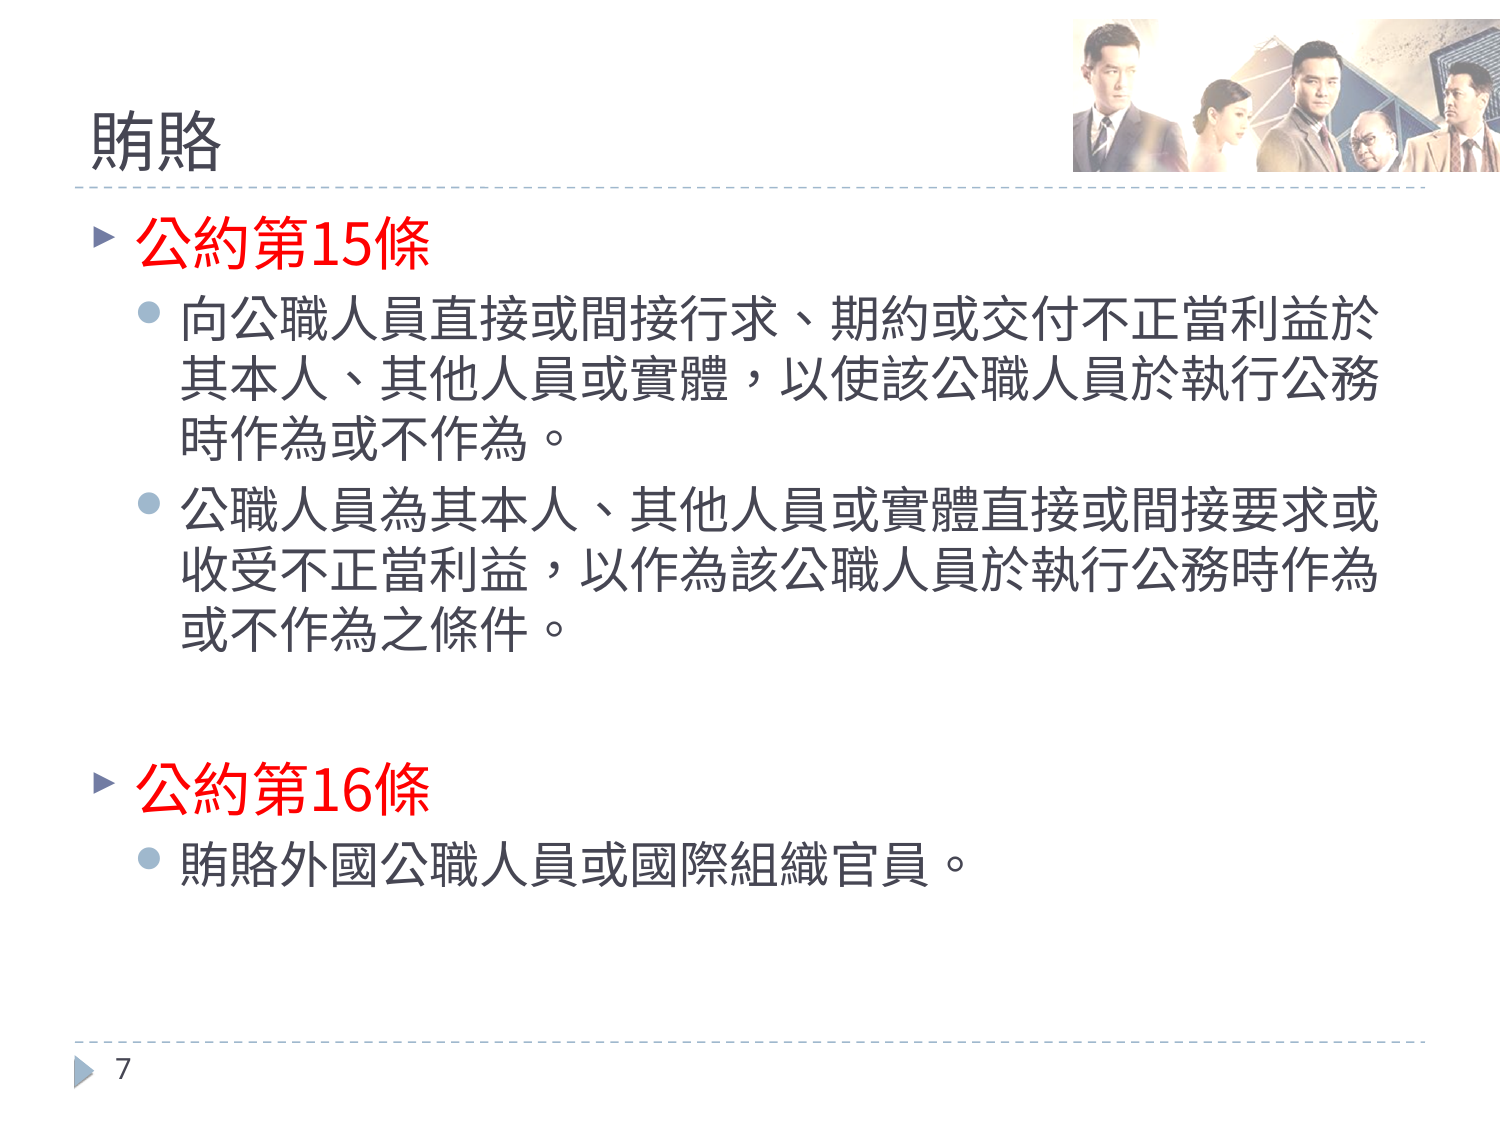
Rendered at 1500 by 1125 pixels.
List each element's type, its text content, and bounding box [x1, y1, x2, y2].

slide_number <編號> [100, 1042, 426, 1103]
list 公約第15條 向公職人員直接或間接行求、期約或交付不正當利益於其本人、其他人員或實體，以使該公職人員於執行公務時作為或不作為。 公職人員為其本人、其他人員或實體直接或間接要求或收受不正當利益，以作為該公職人員於執行公務時作為或不作為之條件。 公約第16條 賄賂外國公職人員或國際組織官員。 [75, 200, 1425, 1010]
title 賄賂 [75, 24, 1425, 188]
picture [1073, 19, 1500, 172]
